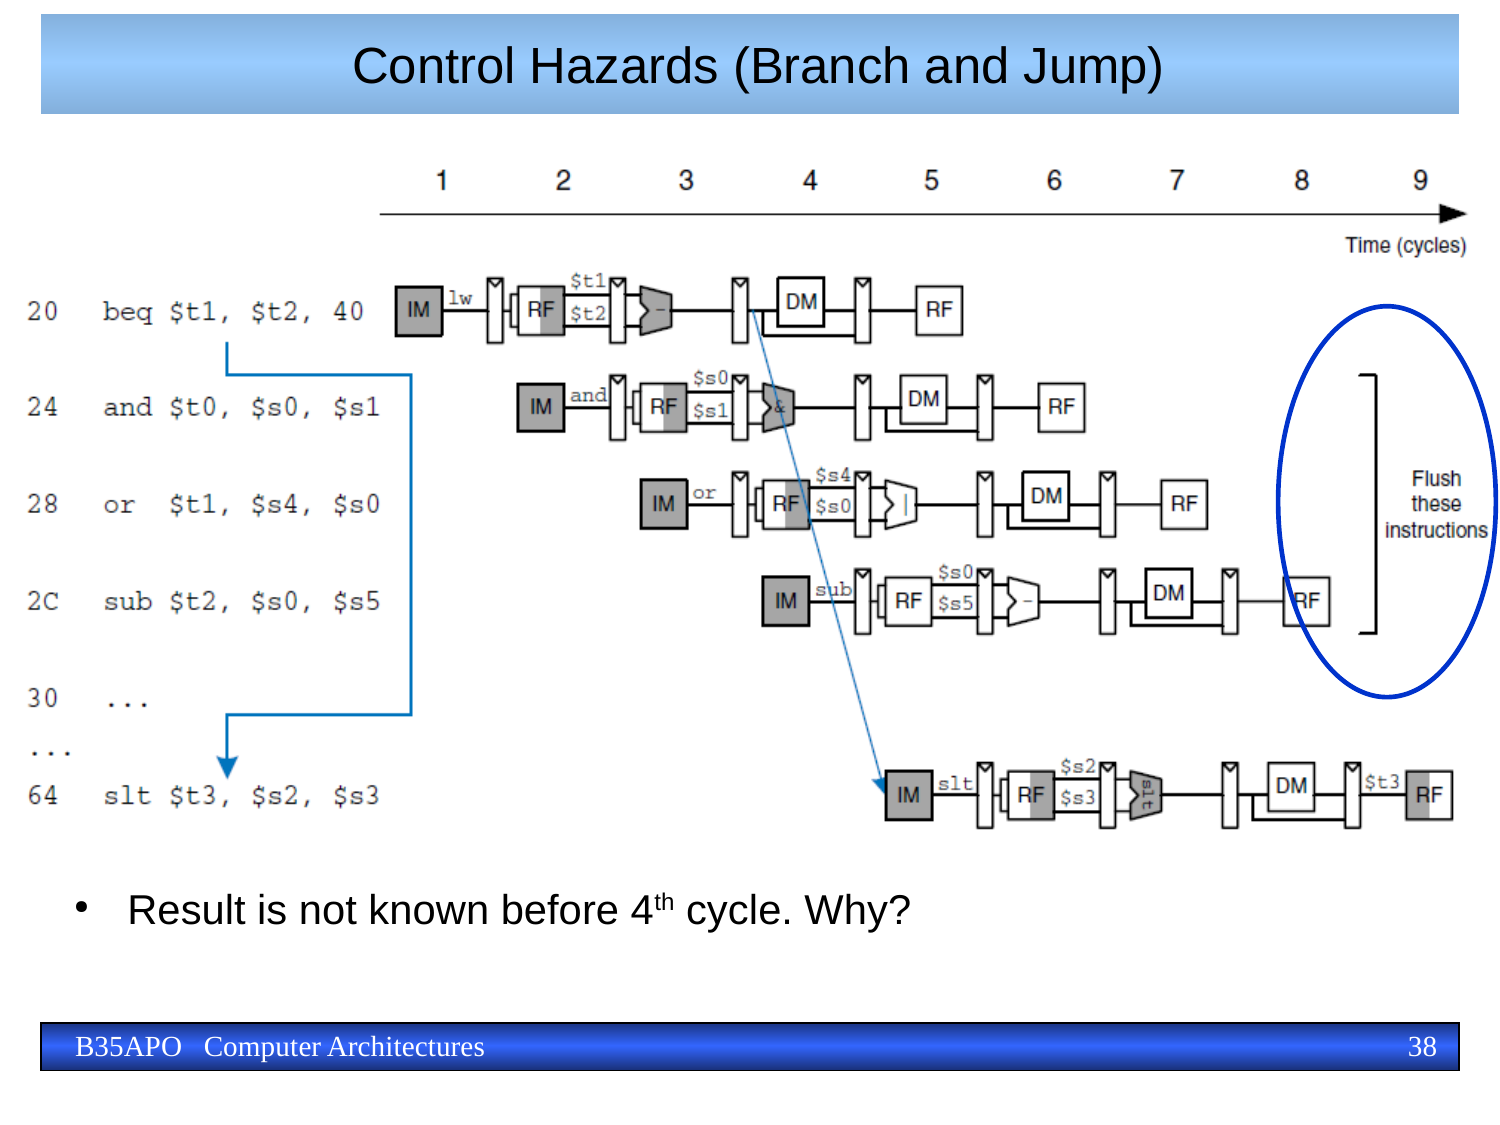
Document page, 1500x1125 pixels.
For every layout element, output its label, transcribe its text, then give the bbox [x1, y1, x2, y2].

list Result is not known before 4th cycle. Why? [41, 875, 1458, 1017]
picture [0, 148, 1500, 856]
title Control Hazards (Branch and Jump) [41, 14, 1459, 114]
